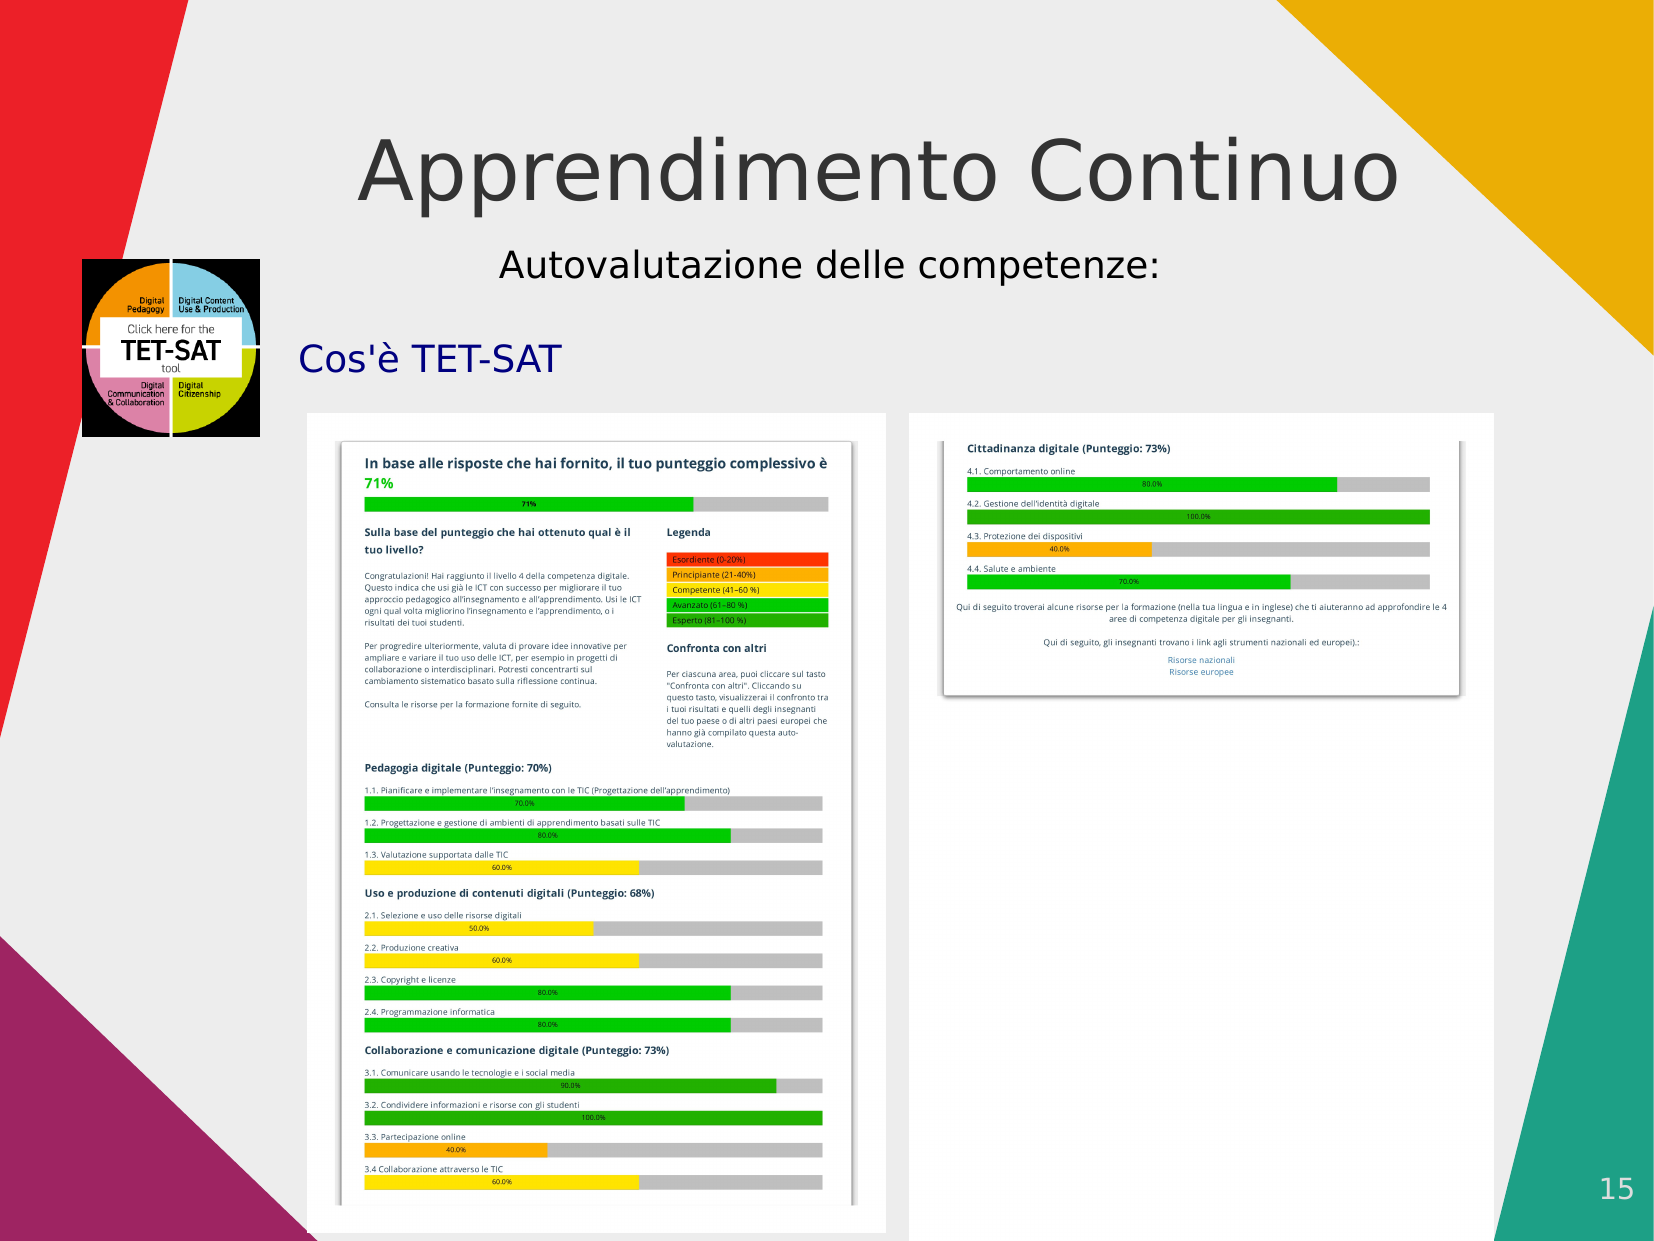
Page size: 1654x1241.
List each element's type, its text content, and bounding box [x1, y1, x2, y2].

picture [82, 259, 260, 438]
picture [909, 413, 1494, 1241]
title Apprendimento Continuo [114, 73, 1539, 271]
text_box Cos'è TET-SAT [283, 330, 647, 390]
text_box Autovalutazione delle competenze: [484, 236, 1276, 295]
picture [307, 413, 886, 1233]
